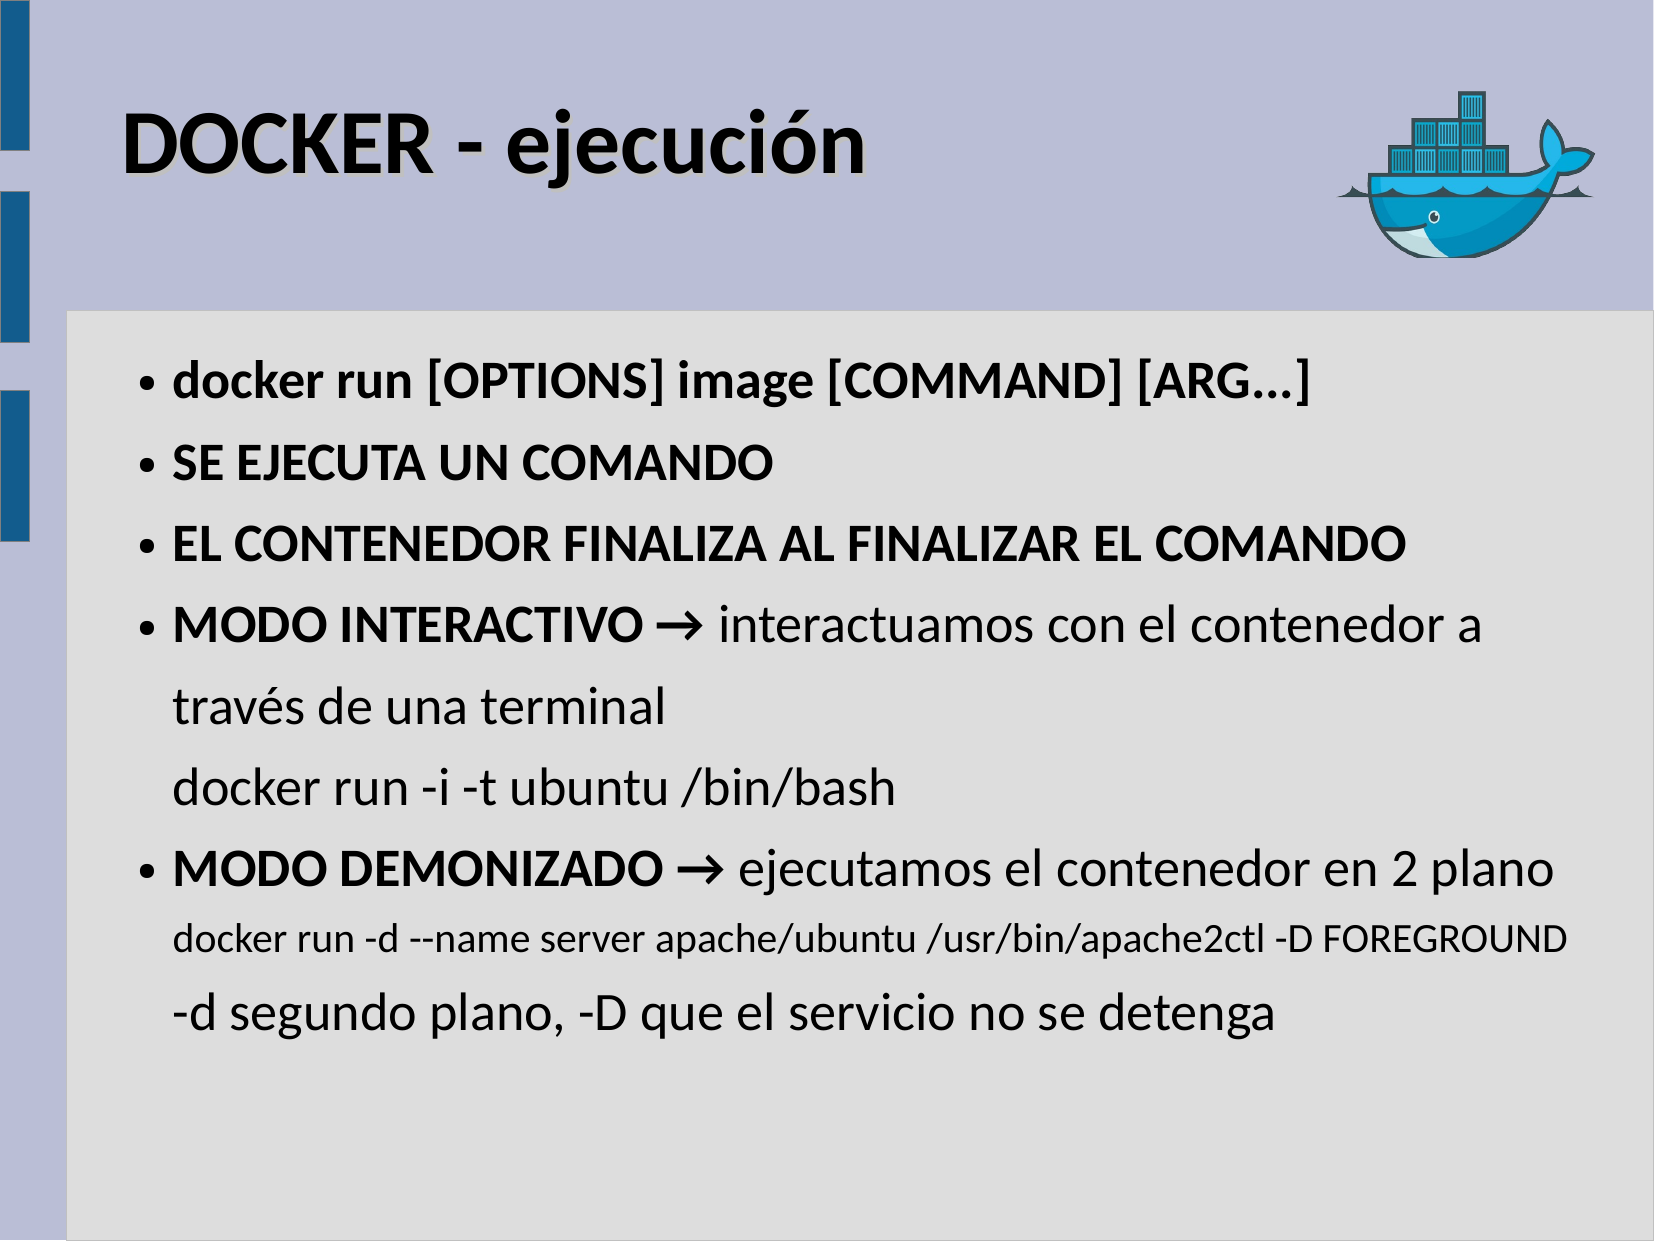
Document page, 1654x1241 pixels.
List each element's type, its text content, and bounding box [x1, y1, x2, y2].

text_box docker run [OPTIONS] image [COMMAND] [ARG...] SE EJECUTA UN COMANDO EL CONTENEDOR FINALIZA AL FINALIZAR EL COMANDO MODO INTERACTIVO → interactuamos con el contenedor a través de una terminal docker run -i -t ubuntu /bin/bash MODO DEMONIZADO → ejecutamos el contenedor en 2 plano docker run -d --name server apache/ubuntu /usr/bin/apache2ctl -D FOREGROUND -d segundo plano, -D que el servicio no se detenga [122, 323, 1588, 1241]
picture [1287, 35, 1642, 258]
text_box DOCKER - ejecución [106, 97, 1154, 225]
